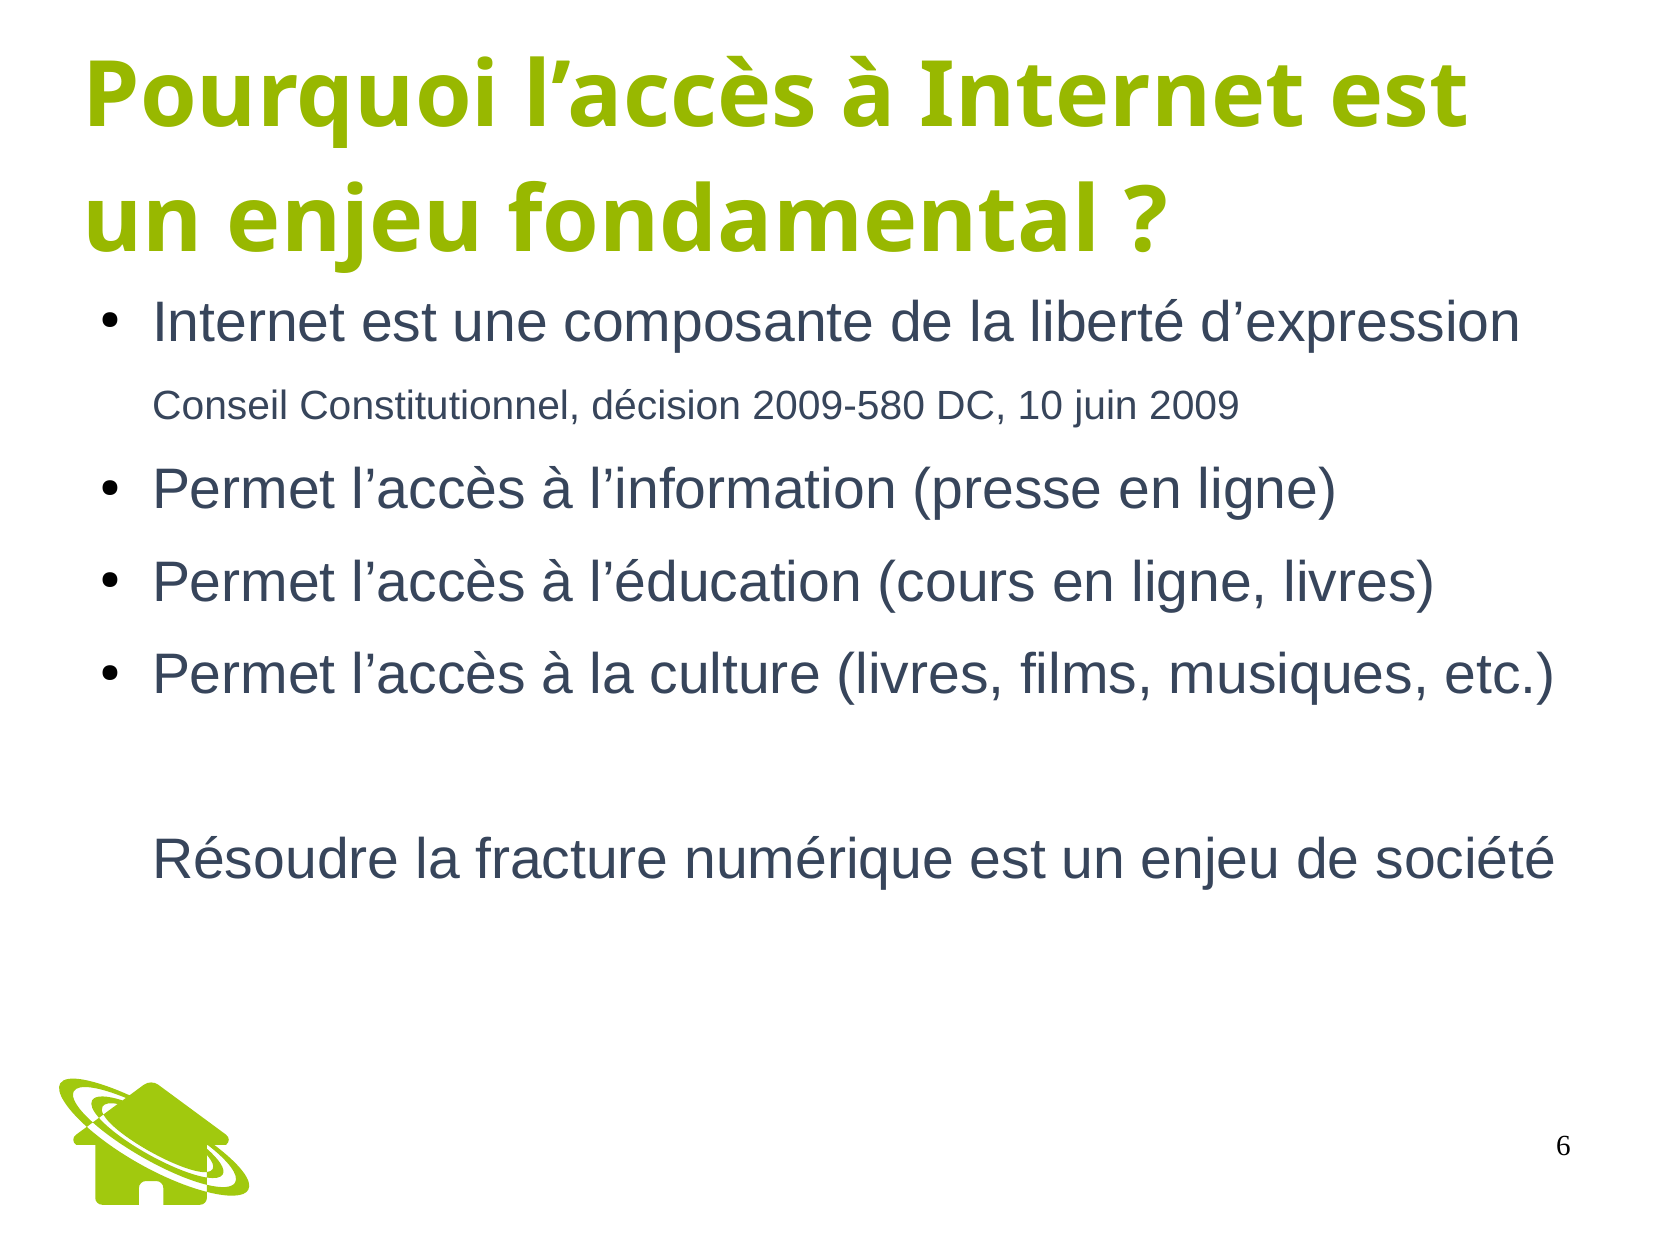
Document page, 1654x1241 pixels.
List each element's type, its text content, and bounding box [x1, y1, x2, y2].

title Pourquoi l’accès à Internet est un enjeu fondamental ? [82, 49, 1571, 257]
list Internet est une composante de la liberté d’expression Conseil Constitutionnel, décision 2009-580 DC, 10 juin 2009 Permet l’accès à l’information (presse en ligne) Permet l’accès à l’éducation (cours en ligne, livres) Permet l’accès à la culture (livres, films, musiques, etc.) Résoudre la fracture numérique est un enjeu de société [82, 290, 1571, 1010]
